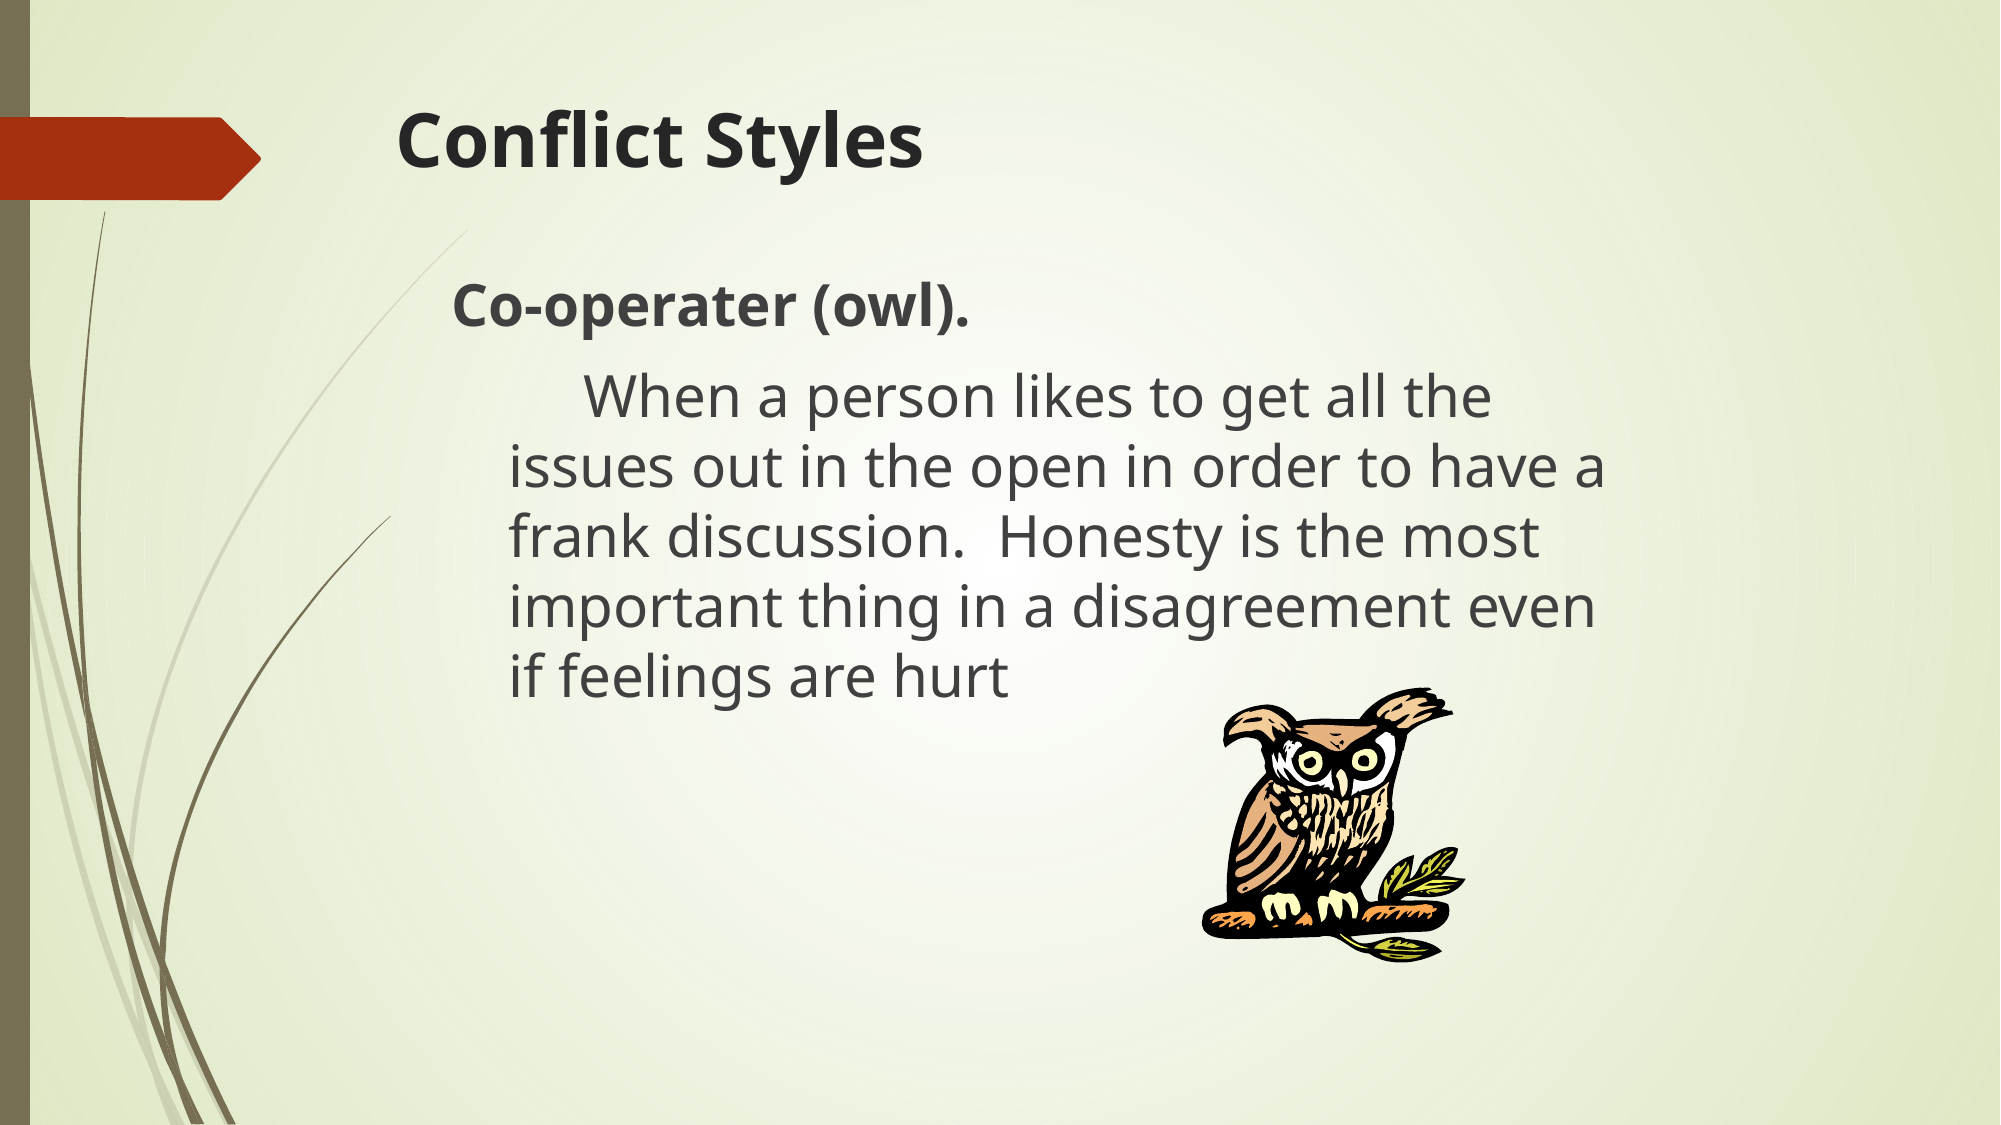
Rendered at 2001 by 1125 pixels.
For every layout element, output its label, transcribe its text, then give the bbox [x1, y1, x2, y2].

title Conflict Styles [380, 85, 1750, 185]
list Co-operater (owl). When a person likes to get all the issues out in the open in order to have a frank discussion. Honesty is the most important thing in a disagreement even if feelings are hurt [380, 261, 1656, 789]
picture [1199, 685, 1469, 965]
